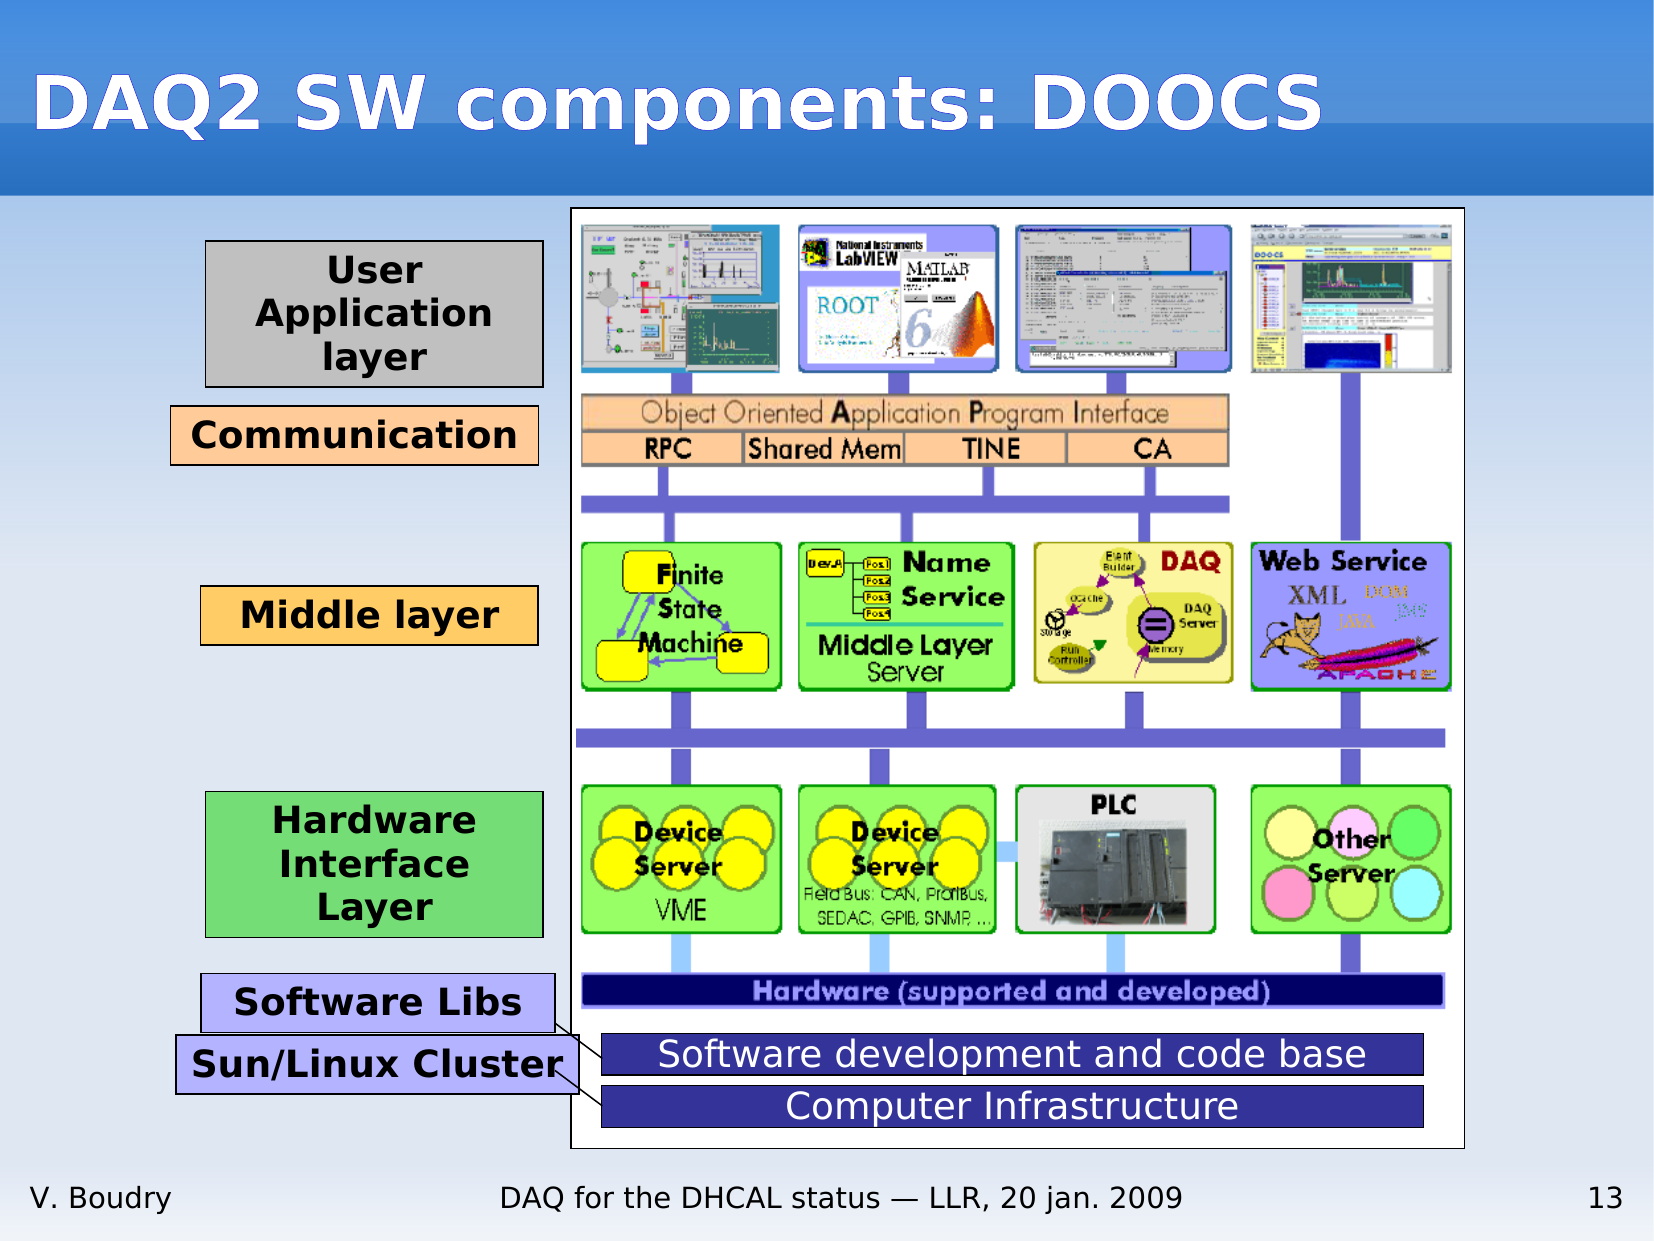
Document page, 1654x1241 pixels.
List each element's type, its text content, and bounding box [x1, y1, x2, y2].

text_box Software development and code base [601, 1033, 1424, 1076]
text_box Hardware Interface Layer [205, 791, 544, 938]
picture [576, 218, 1460, 1017]
text_box Communication [170, 406, 539, 466]
picture [0, 0, 1654, 1241]
title DAQ2 SW components: DOOCS [29, 0, 1654, 208]
text_box [571, 208, 1465, 1149]
text_box Computer Infrastructure [601, 1085, 1424, 1128]
text_box Software Libs [200, 973, 556, 1033]
text_box User Application layer [205, 240, 544, 387]
text_box Middle layer [200, 586, 539, 646]
text_box Sun/Linux Cluster [176, 1035, 579, 1095]
